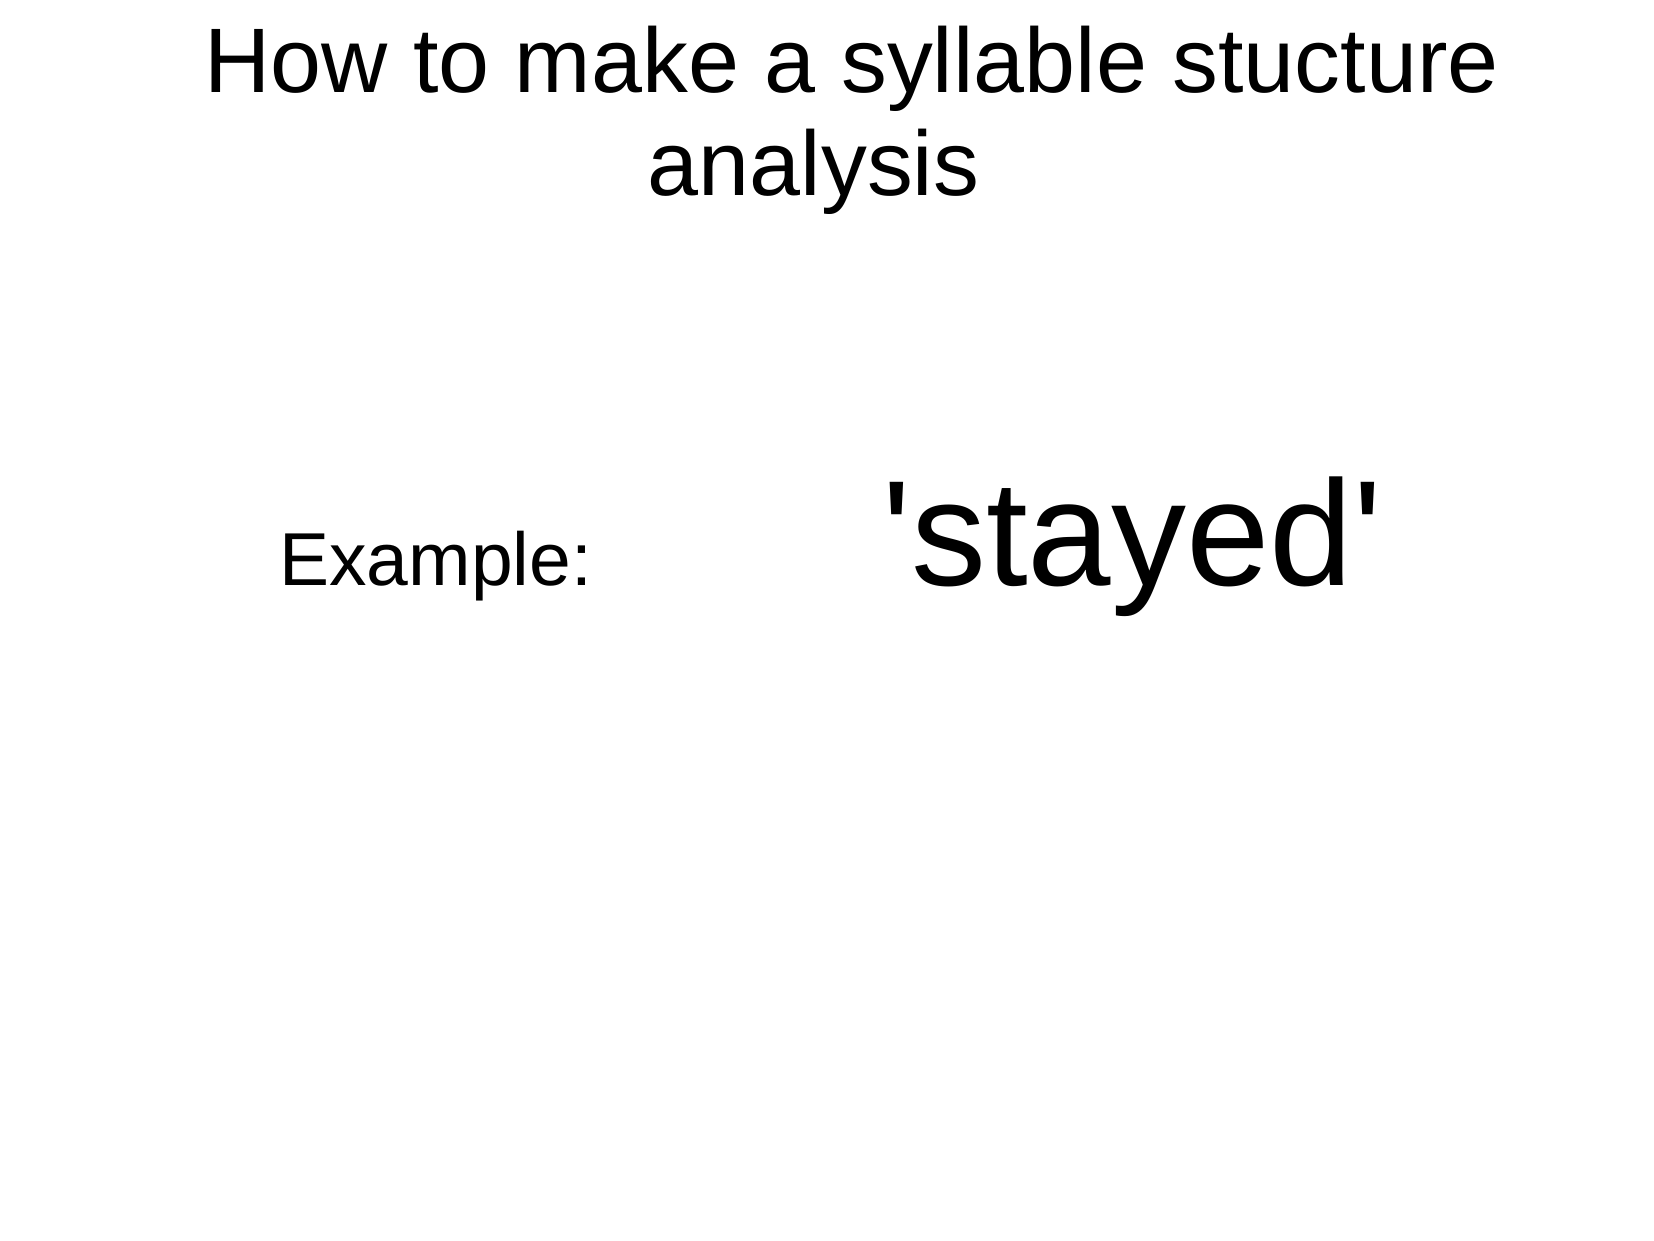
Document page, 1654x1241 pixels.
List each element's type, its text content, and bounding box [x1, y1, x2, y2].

list Example: 'stayed' [86, 450, 1576, 901]
title How to make a syllable stucture analysis [82, 9, 1571, 216]
